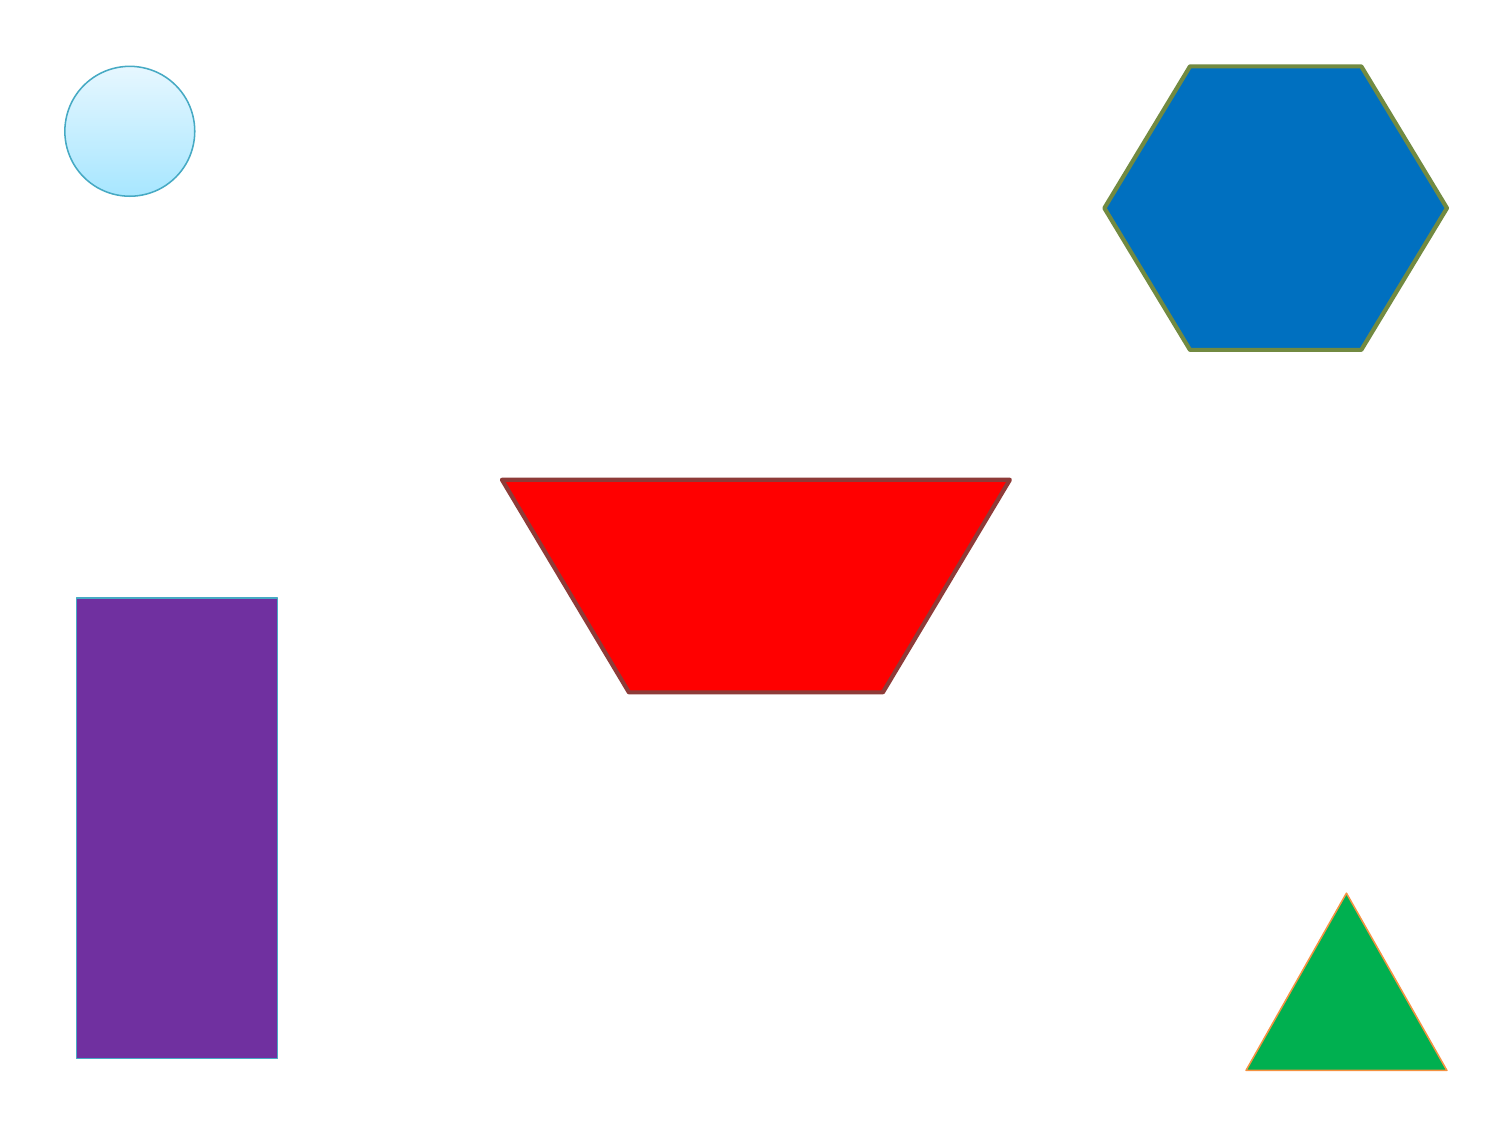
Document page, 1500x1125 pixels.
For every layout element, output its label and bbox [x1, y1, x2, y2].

text_box [76, 597, 278, 1059]
text_box [501, 479, 1010, 693]
text_box [1246, 893, 1447, 1071]
text_box [64, 66, 195, 197]
text_box [1104, 66, 1447, 350]
